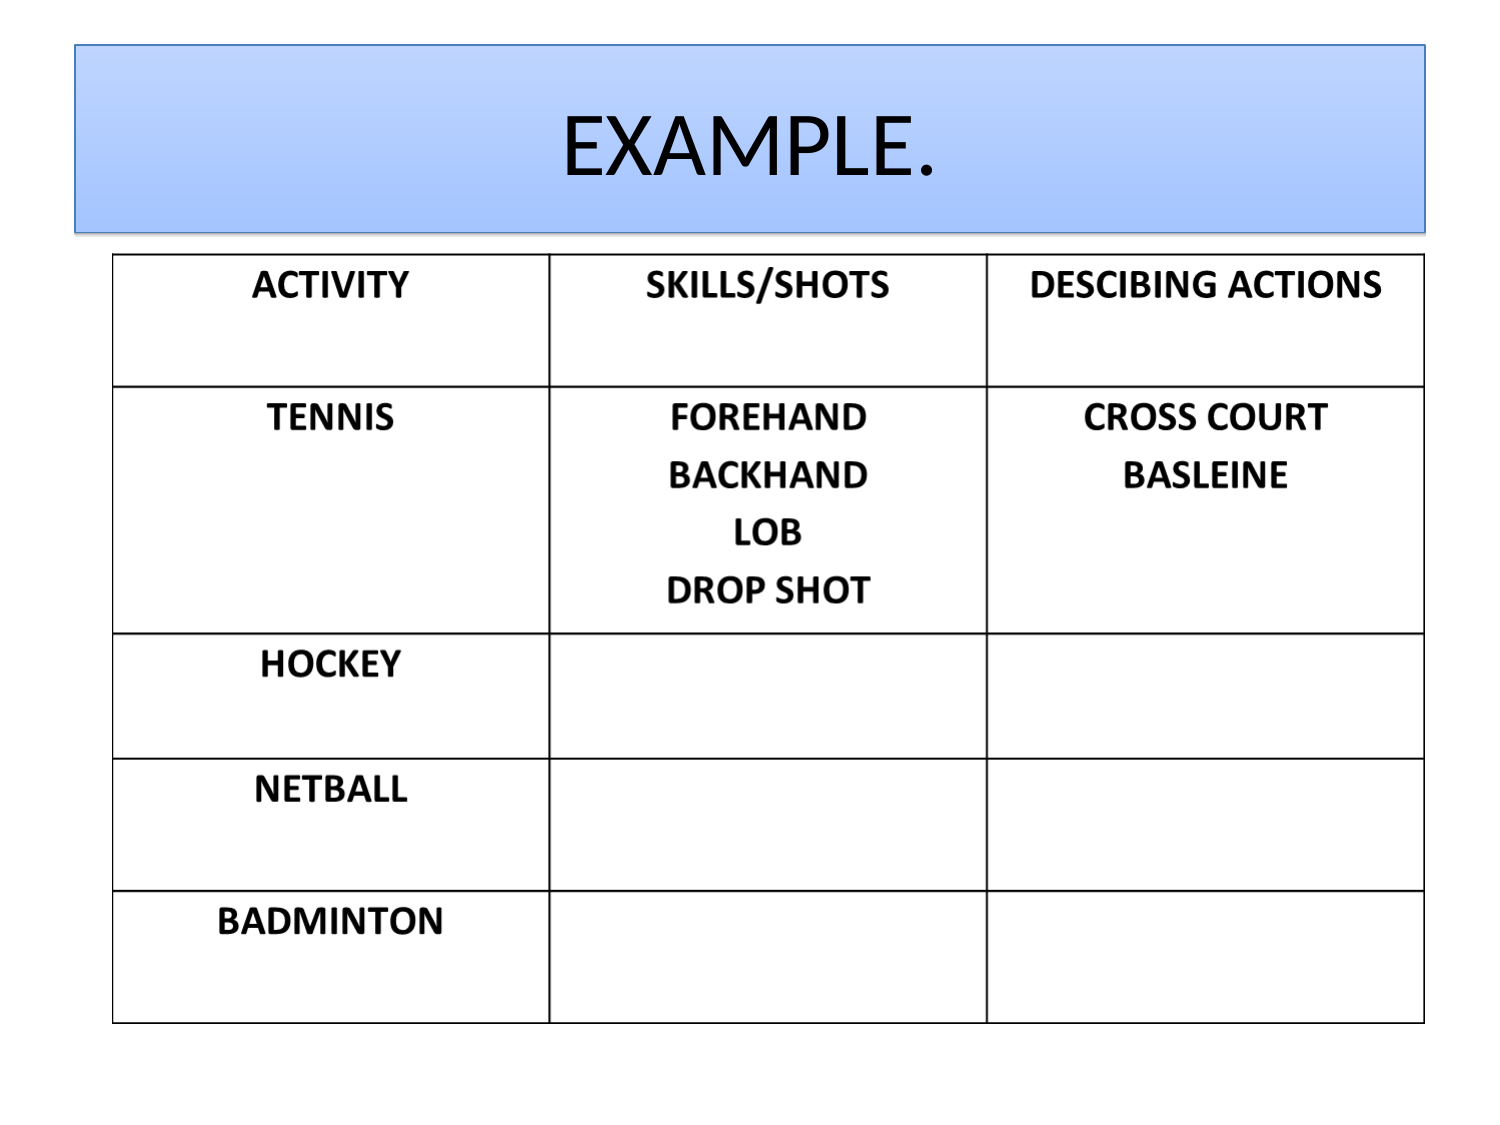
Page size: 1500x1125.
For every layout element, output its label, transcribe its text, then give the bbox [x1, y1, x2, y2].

picture [112, 247, 1425, 1025]
title EXAMPLE. [75, 45, 1426, 233]
